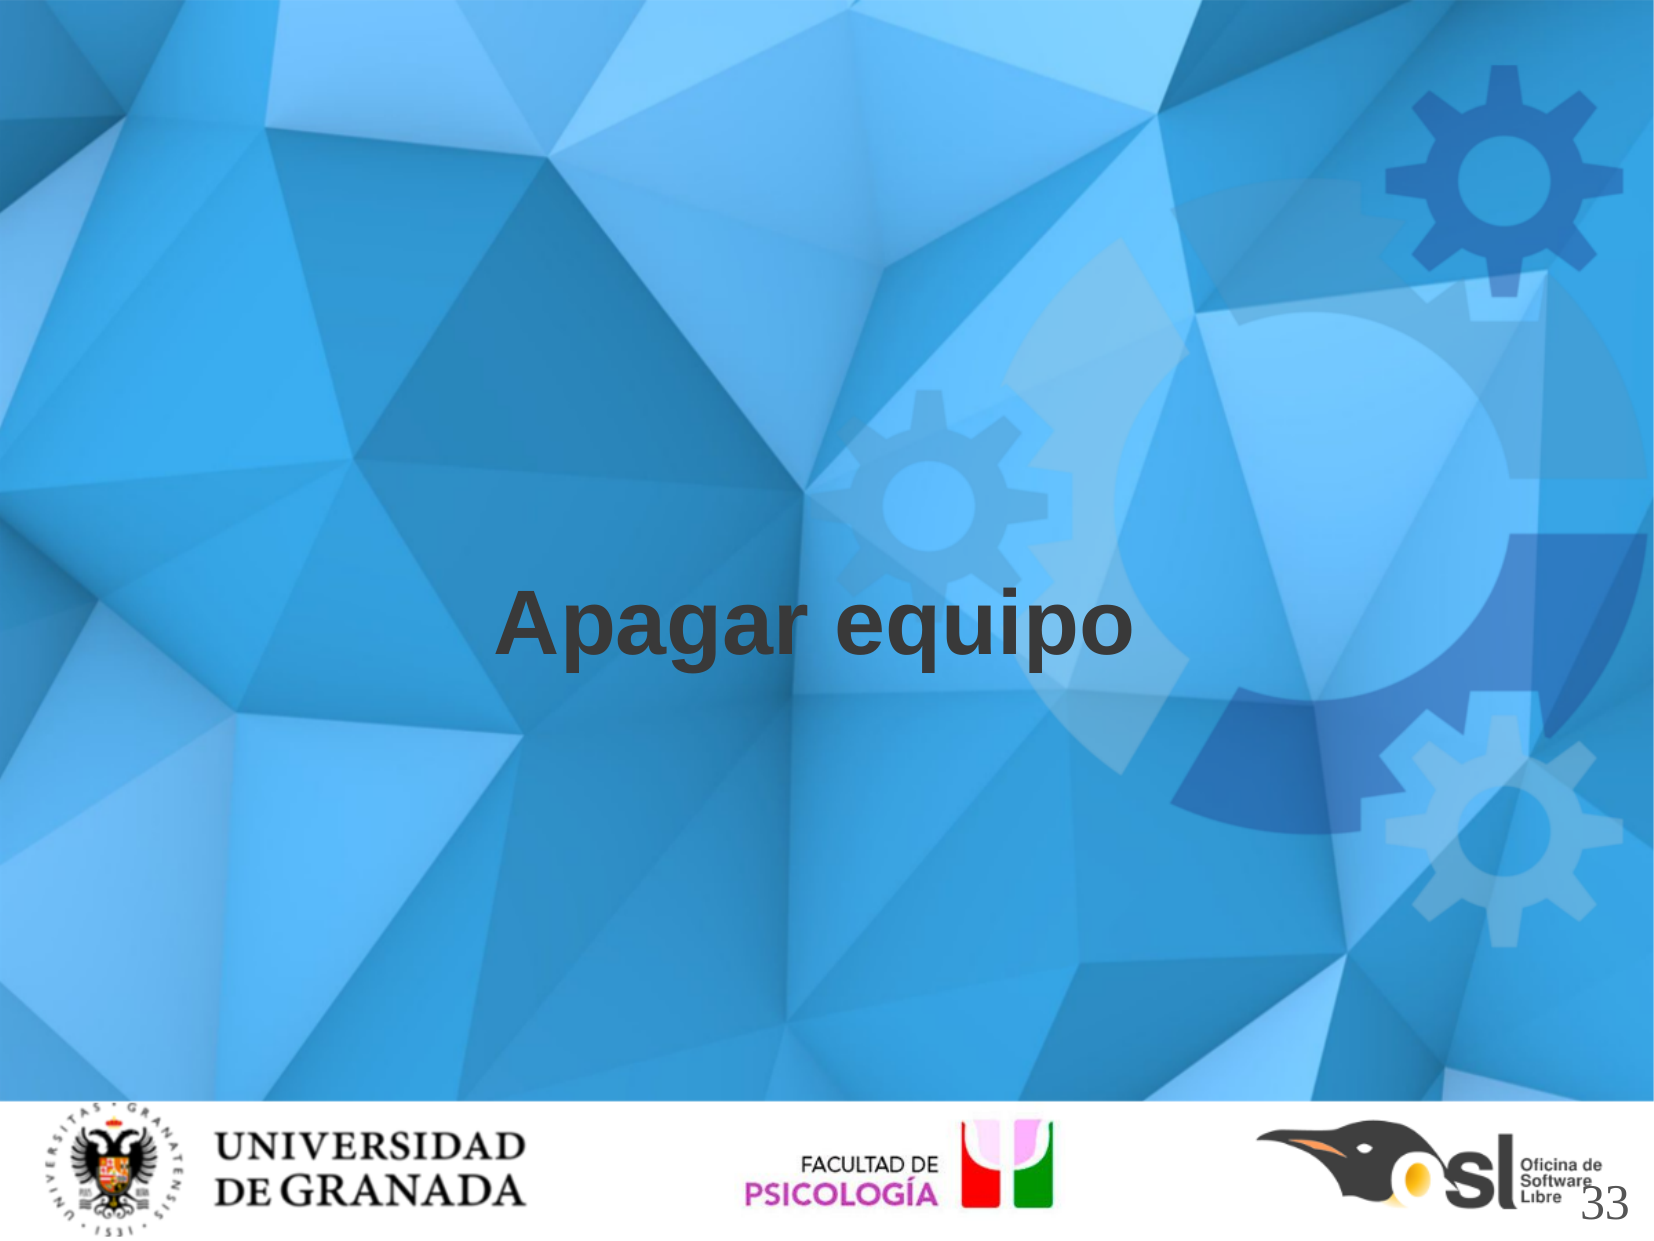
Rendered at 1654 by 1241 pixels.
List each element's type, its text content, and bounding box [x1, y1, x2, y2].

picture [0, 0, 1654, 1241]
title Apagar equipo [70, 519, 1559, 727]
